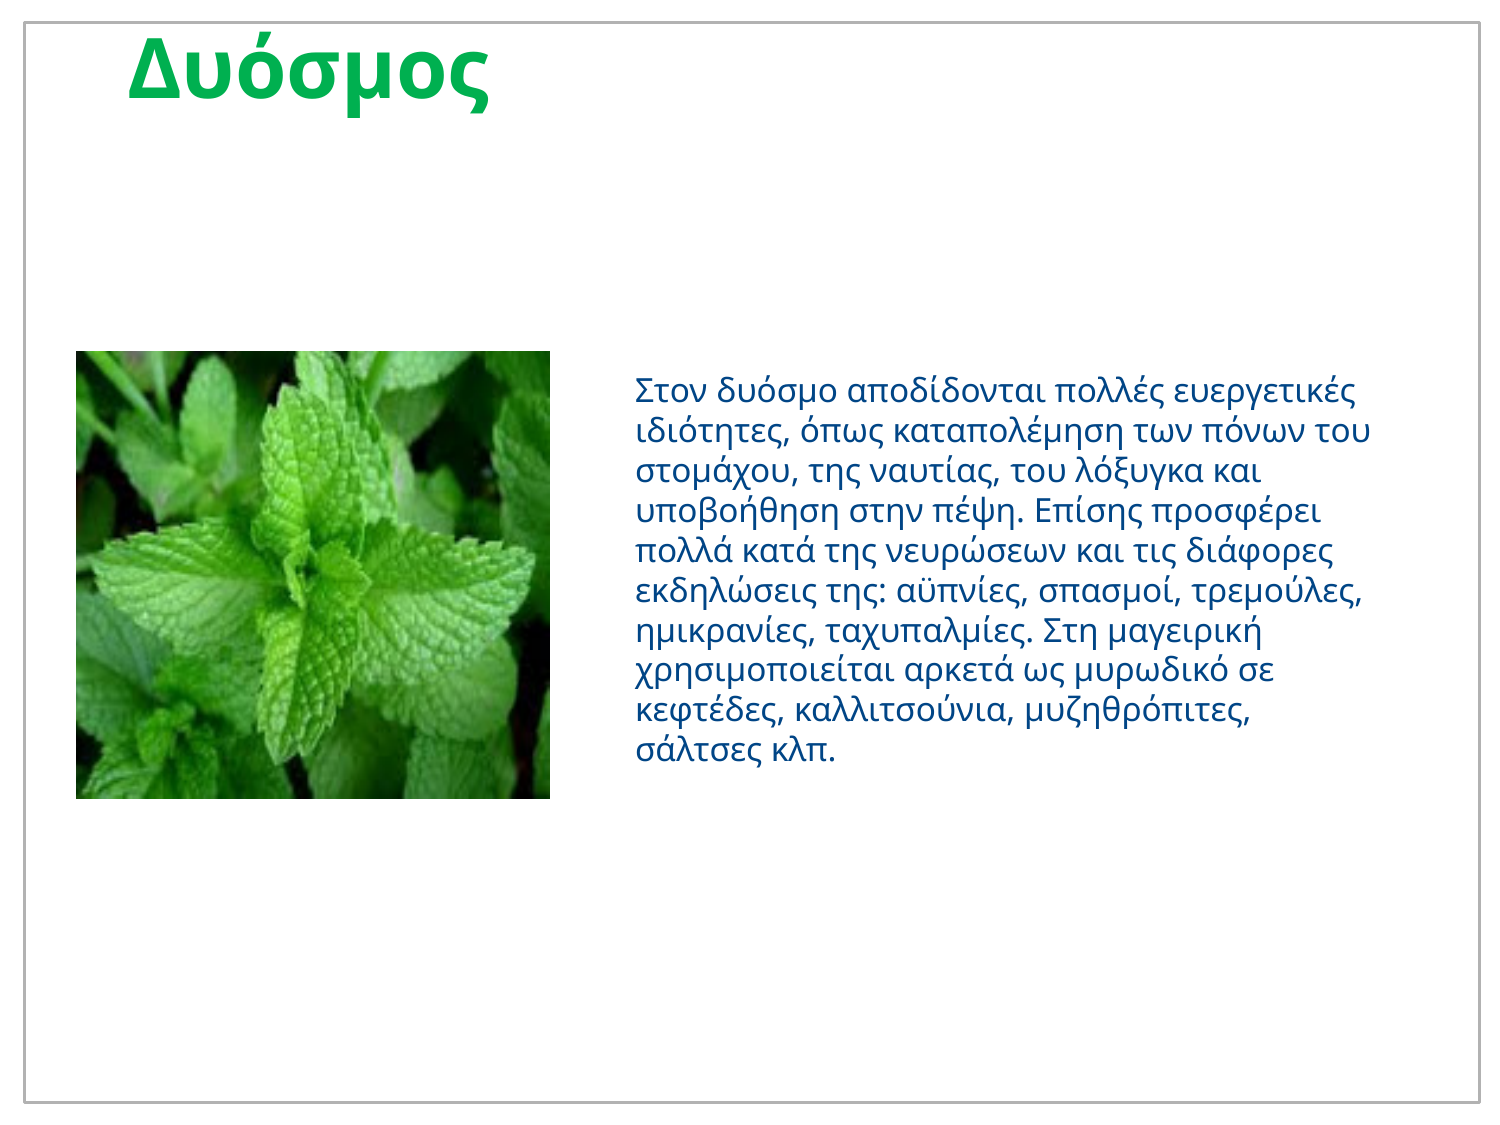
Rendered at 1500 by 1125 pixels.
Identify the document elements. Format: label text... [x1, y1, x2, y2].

text_box Στον δυόσμο αποδίδονται πολλές ευεργετικές ιδιότητες, όπως καταπολέμηση των πόνων του στομάχου, της ναυτίας, του λόξυγκα και υποβοήθηση στην πέψη. Επίσης προσφέρει πολλά κατά της νευρώσεων και τις διάφορες εκδηλώσεις της: αϋπνίες, σπασμοί, τρεμούλες, ημικρανίες, ταχυπαλμίες. Στη μαγειρική χρησιμοποιείται αρκετά ως μυρωδικό σε κεφτέδες, καλλιτσούνια, μυζηθρόπιτες, σάλτσες κλπ. [620, 362, 1388, 776]
picture [76, 351, 550, 799]
title Δυόσμος [112, 0, 1463, 124]
